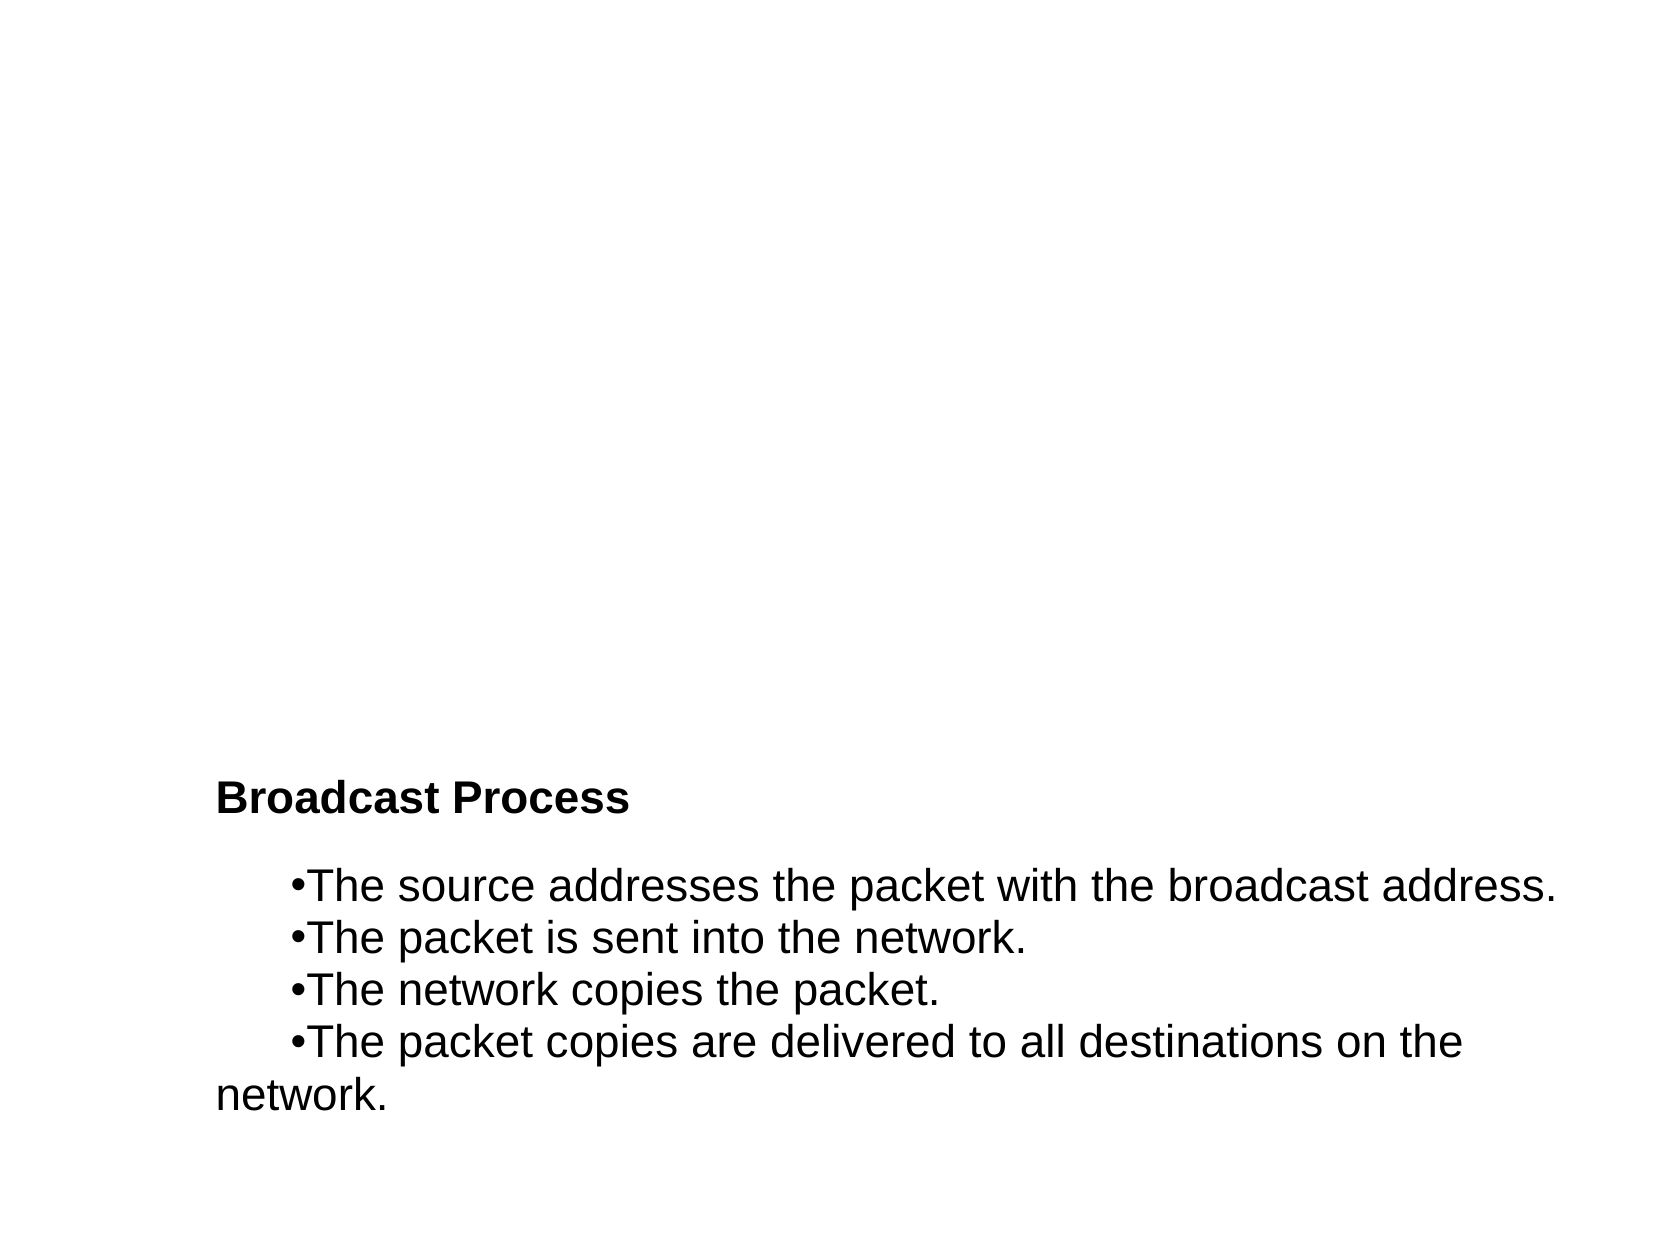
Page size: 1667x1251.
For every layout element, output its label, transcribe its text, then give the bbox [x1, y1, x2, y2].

text_box Broadcast Process The source addresses the packet with the broadcast address. The packet is sent into the network. The network copies the packet. The packet copies are delivered to all destinations on the network. [215, 772, 1618, 1156]
